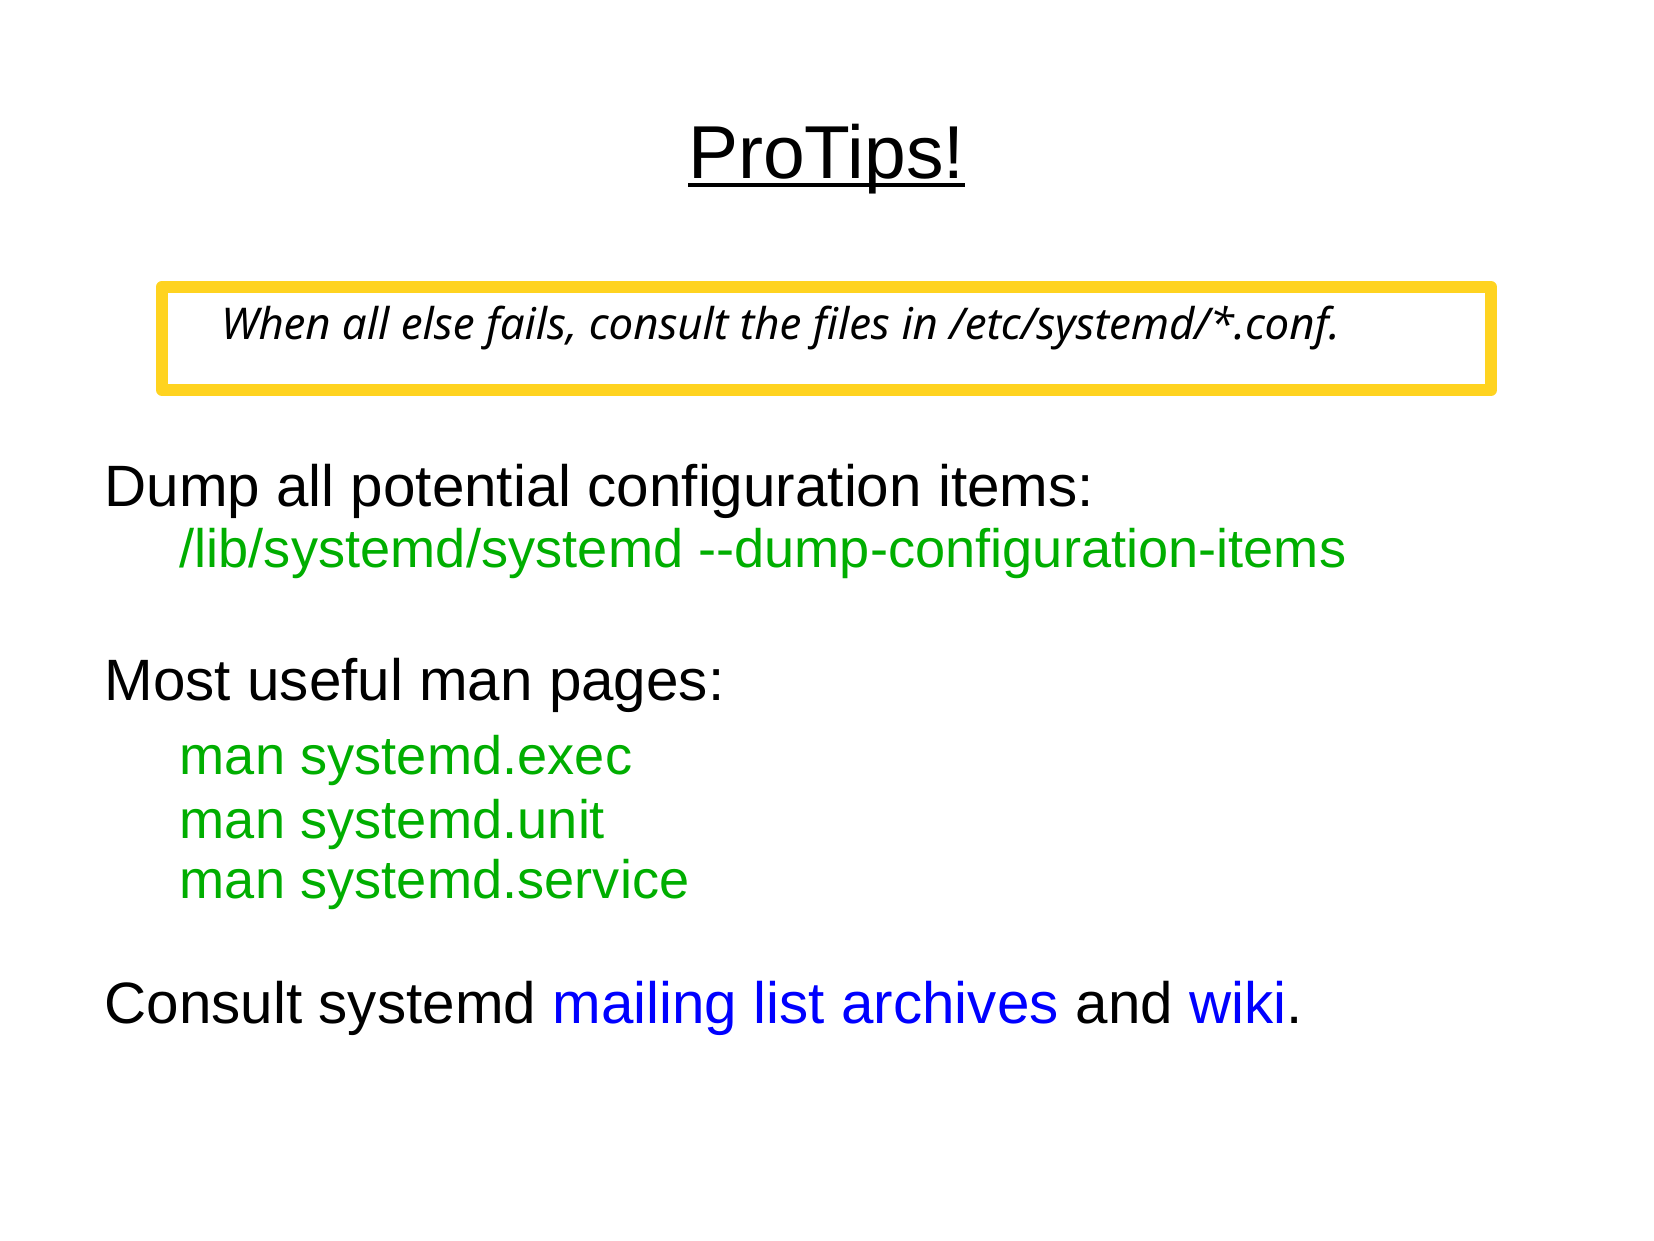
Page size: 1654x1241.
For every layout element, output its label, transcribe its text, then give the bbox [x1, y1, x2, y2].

text_box Dump all potential configuration items: /lib/systemd/systemd --dump-configuration-items Most useful man pages: man systemd.exec man systemd.unit man systemd.service Consult systemd mailing list archives and wiki. [90, 446, 1561, 1063]
title ProTips! [82, 49, 1571, 257]
list When all else fails, consult the files in /etc/systemd/*.conf. [161, 286, 1491, 391]
